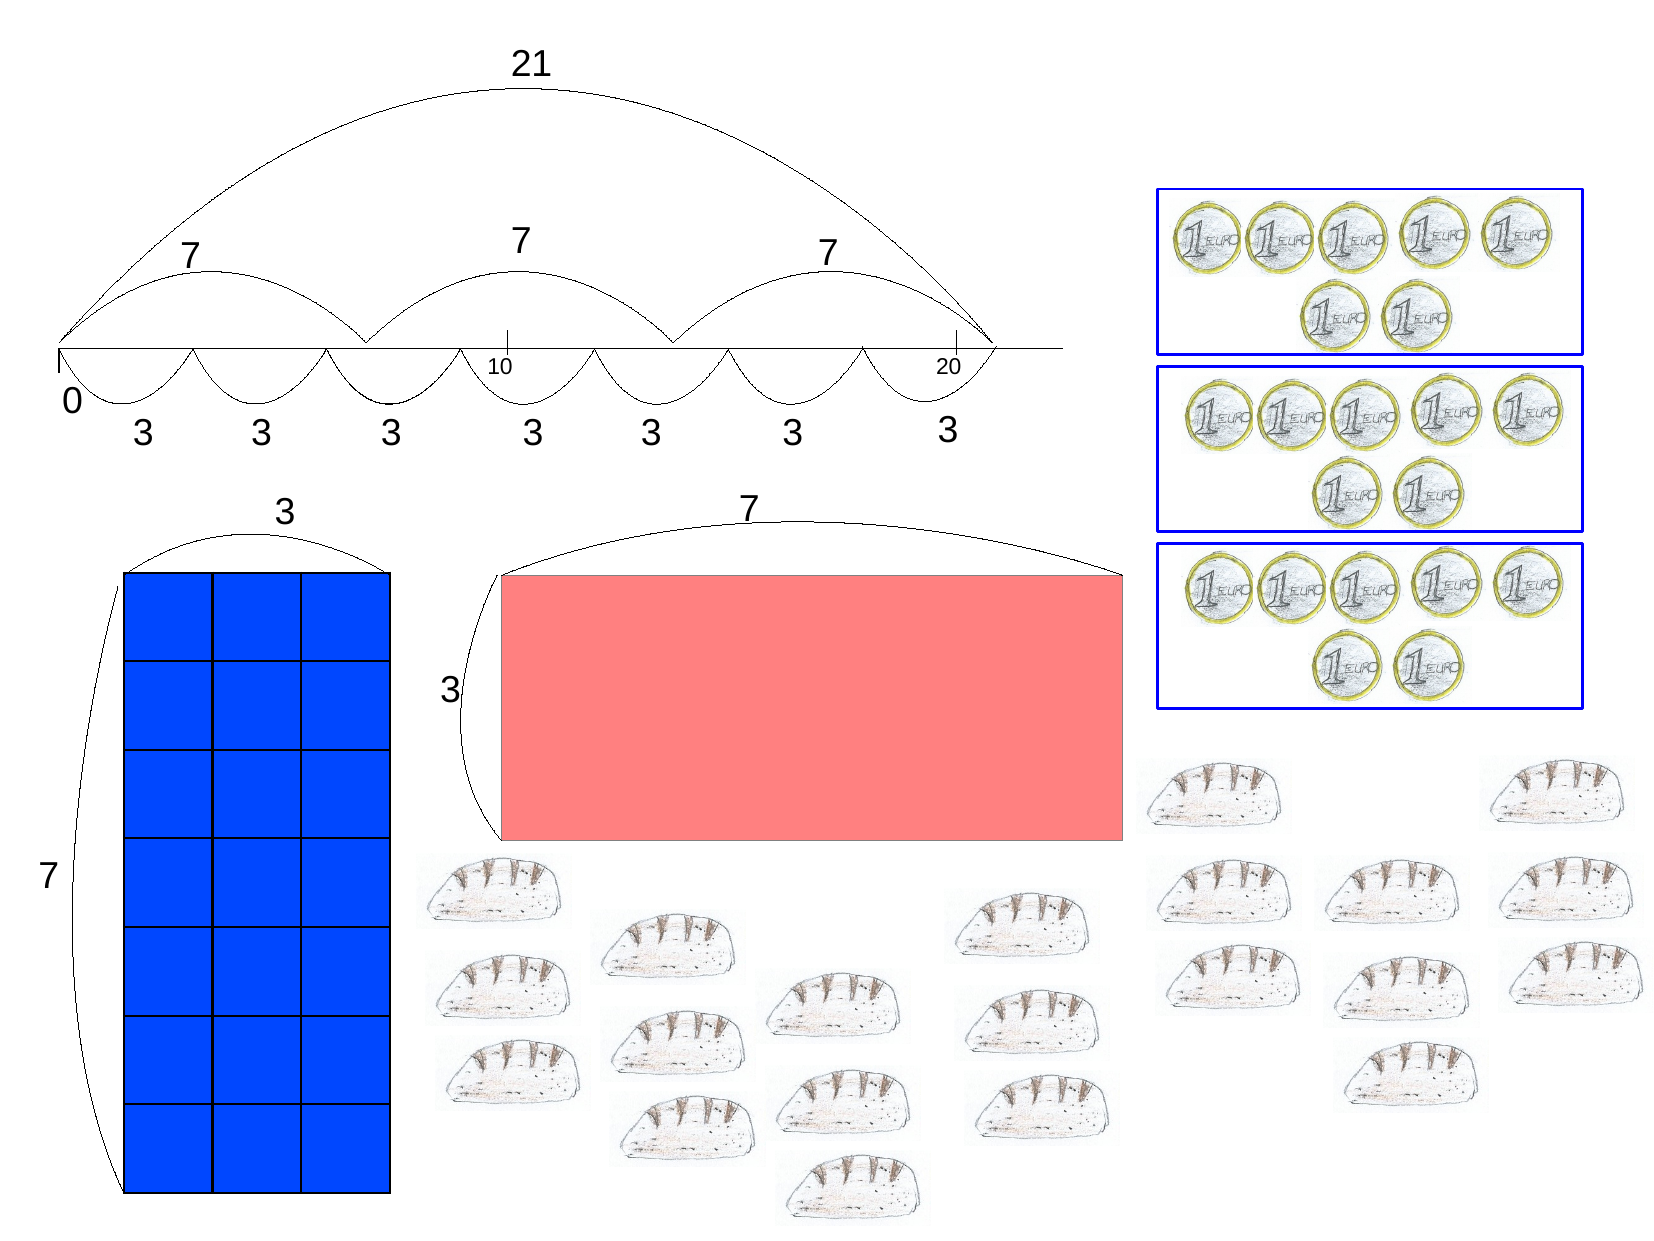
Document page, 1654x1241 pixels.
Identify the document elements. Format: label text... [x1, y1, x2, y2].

table_cell [214, 1105, 300, 1192]
picture [1314, 855, 1470, 932]
table_header [302, 574, 389, 660]
text_box 7 [803, 224, 875, 284]
table_cell [302, 1105, 389, 1192]
table_cell [214, 662, 300, 749]
text_box 3 [625, 404, 697, 462]
text_box 3 [259, 482, 301, 540]
table_header [125, 574, 211, 660]
text_box 3 [923, 401, 994, 459]
picture [416, 853, 572, 929]
text_box 7 [723, 480, 827, 538]
picture [1498, 937, 1654, 1013]
table_cell [125, 928, 211, 1015]
table_cell [125, 839, 211, 926]
picture [1333, 1037, 1489, 1113]
table_cell [302, 839, 389, 926]
table_cell [302, 928, 389, 1015]
text_box 7 [496, 212, 567, 272]
picture [1136, 758, 1292, 835]
text_box [501, 575, 1123, 841]
table_cell [214, 839, 300, 926]
text_box 7 [165, 226, 237, 284]
picture [435, 1035, 591, 1111]
table_cell [214, 1017, 300, 1103]
picture [954, 985, 1110, 1061]
table_cell [125, 1017, 211, 1103]
text_box 3 [236, 403, 308, 461]
picture [425, 950, 581, 1026]
text_box 10 [472, 346, 556, 387]
picture [775, 1150, 931, 1226]
text_box 3 [118, 403, 154, 461]
picture [944, 888, 1100, 964]
text_box 7 [23, 846, 86, 904]
table_header [214, 574, 300, 660]
picture [1155, 940, 1311, 1016]
text_box 3 [425, 661, 473, 733]
table_cell [214, 751, 300, 837]
text_box 3 [767, 403, 839, 461]
picture [1181, 545, 1571, 704]
picture [1488, 852, 1644, 928]
text_box 21 [496, 35, 603, 93]
table_cell [302, 1017, 389, 1103]
picture [600, 968, 911, 1082]
text_box 20 [921, 346, 1004, 387]
picture [1181, 370, 1571, 530]
table_cell [214, 928, 300, 1015]
table_cell [125, 662, 211, 749]
text_box 3 [366, 403, 438, 461]
picture [1479, 755, 1635, 831]
picture [1169, 193, 1560, 353]
picture [609, 1065, 921, 1167]
table_cell [302, 662, 389, 749]
table_cell [302, 751, 389, 837]
table_cell [125, 751, 211, 837]
text_box 3 [507, 404, 544, 462]
table_cell [125, 1105, 211, 1192]
text_box 0 [47, 372, 154, 429]
picture [964, 1070, 1120, 1146]
picture [1323, 952, 1480, 1028]
picture [590, 909, 746, 985]
picture [1146, 855, 1302, 932]
